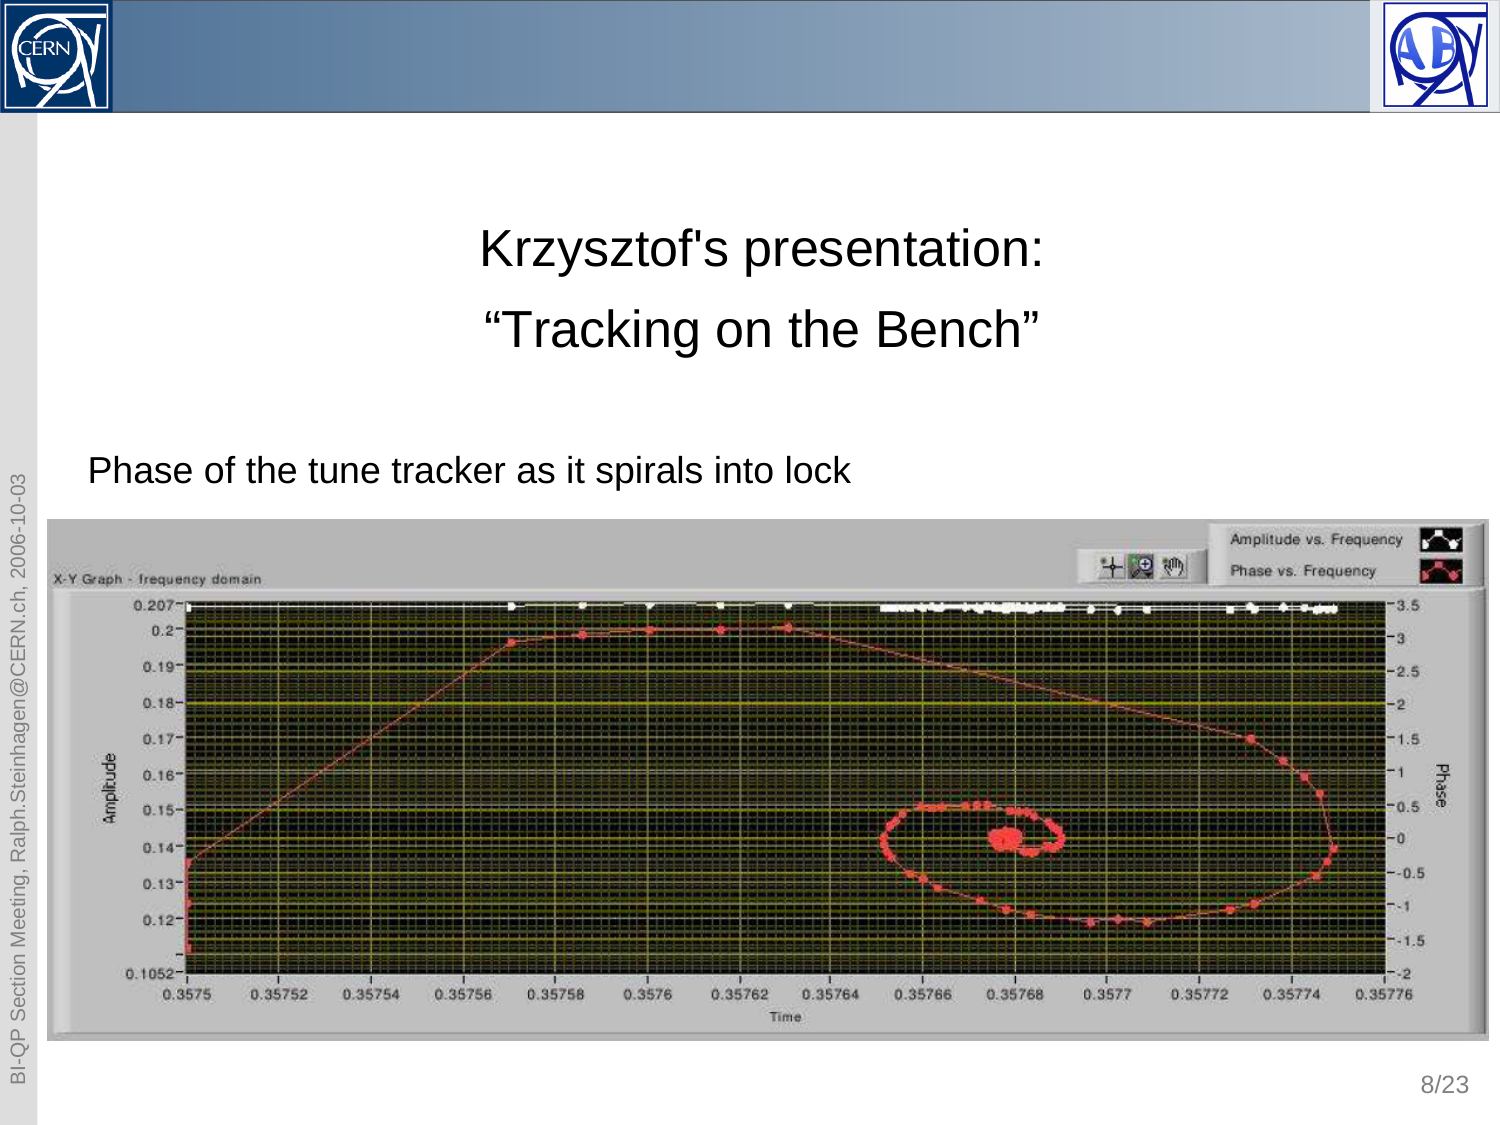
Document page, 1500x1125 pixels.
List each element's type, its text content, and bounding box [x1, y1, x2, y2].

picture [0, 0, 113, 113]
title [150, 0, 1201, 113]
list Krzysztof's presentation: “Tracking on the Bench” Phase of the tune tracker as it spirals into lock [87, 137, 1438, 519]
picture [1382, 1, 1489, 108]
picture [47, 519, 1489, 1041]
